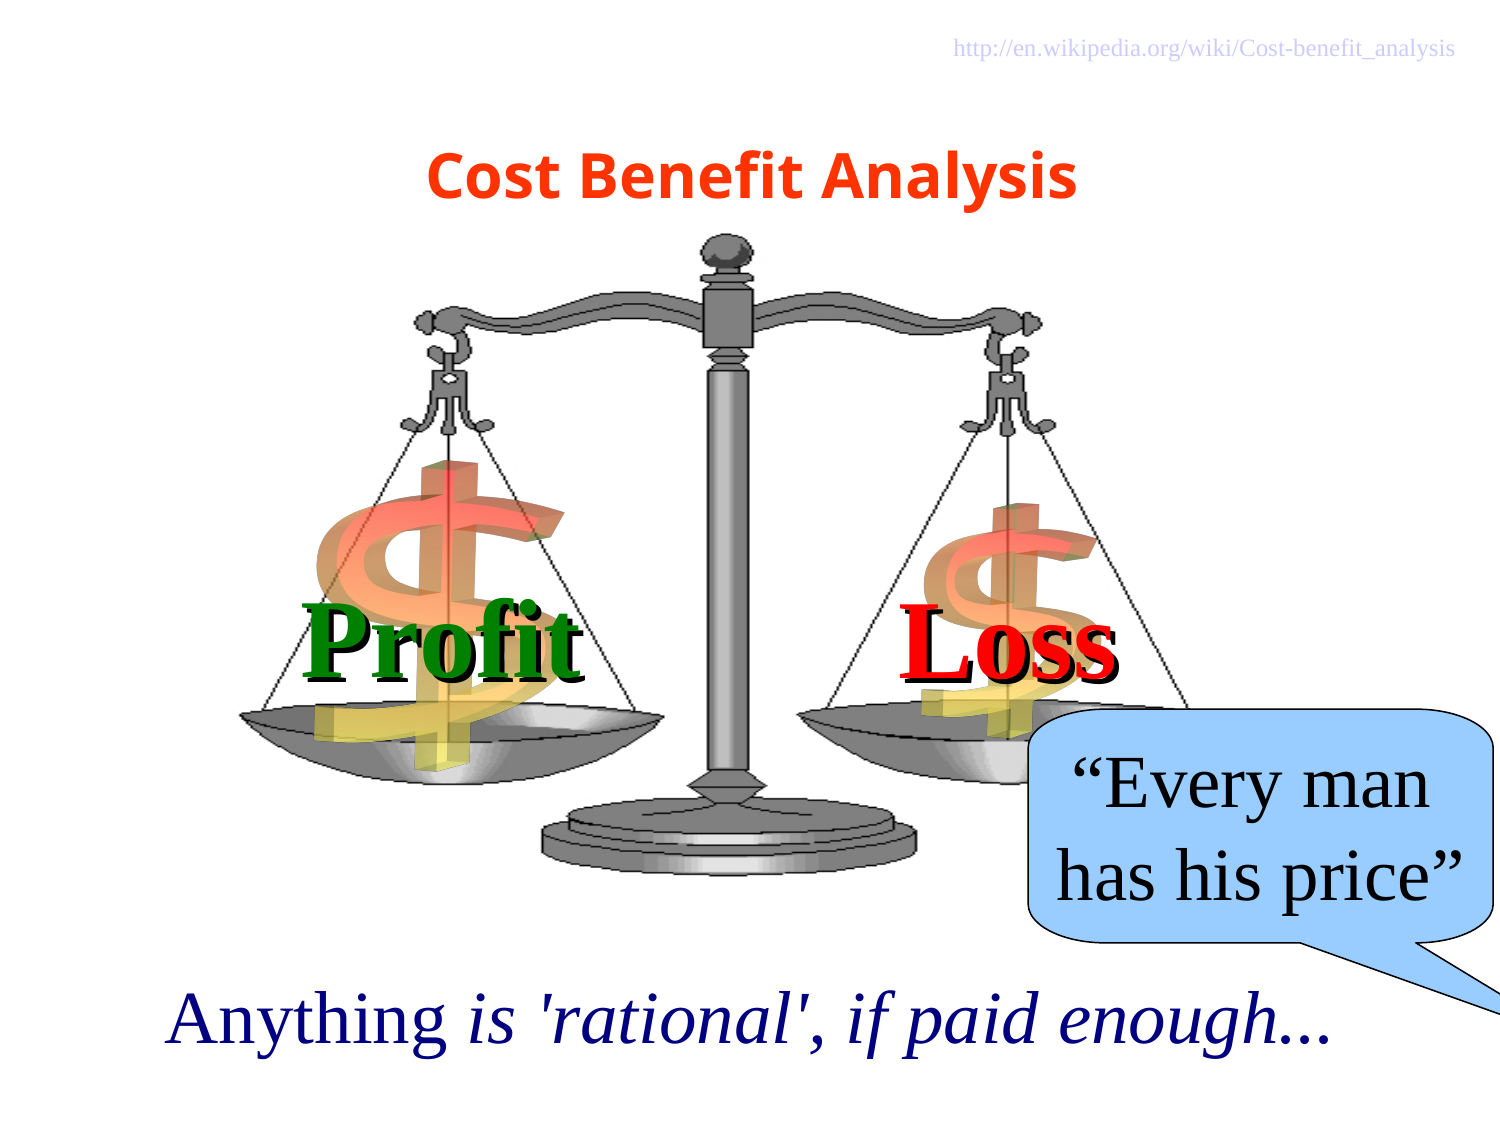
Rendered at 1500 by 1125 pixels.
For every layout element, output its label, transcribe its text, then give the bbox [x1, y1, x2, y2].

text_box “Every man has his price” [1028, 709, 1500, 1015]
text_box http://en.wikipedia.org/wiki/Cost-benefit_analysis [753, 26, 1471, 79]
text_box Loss [822, 567, 1194, 712]
picture [231, 228, 1231, 881]
picture [980, 558, 992, 567]
text_box Cost Benefit Analysis [30, 138, 1474, 208]
text_box Profit [282, 566, 601, 711]
text_box Anything is 'rational', if paid enough... [29, 960, 1471, 1066]
